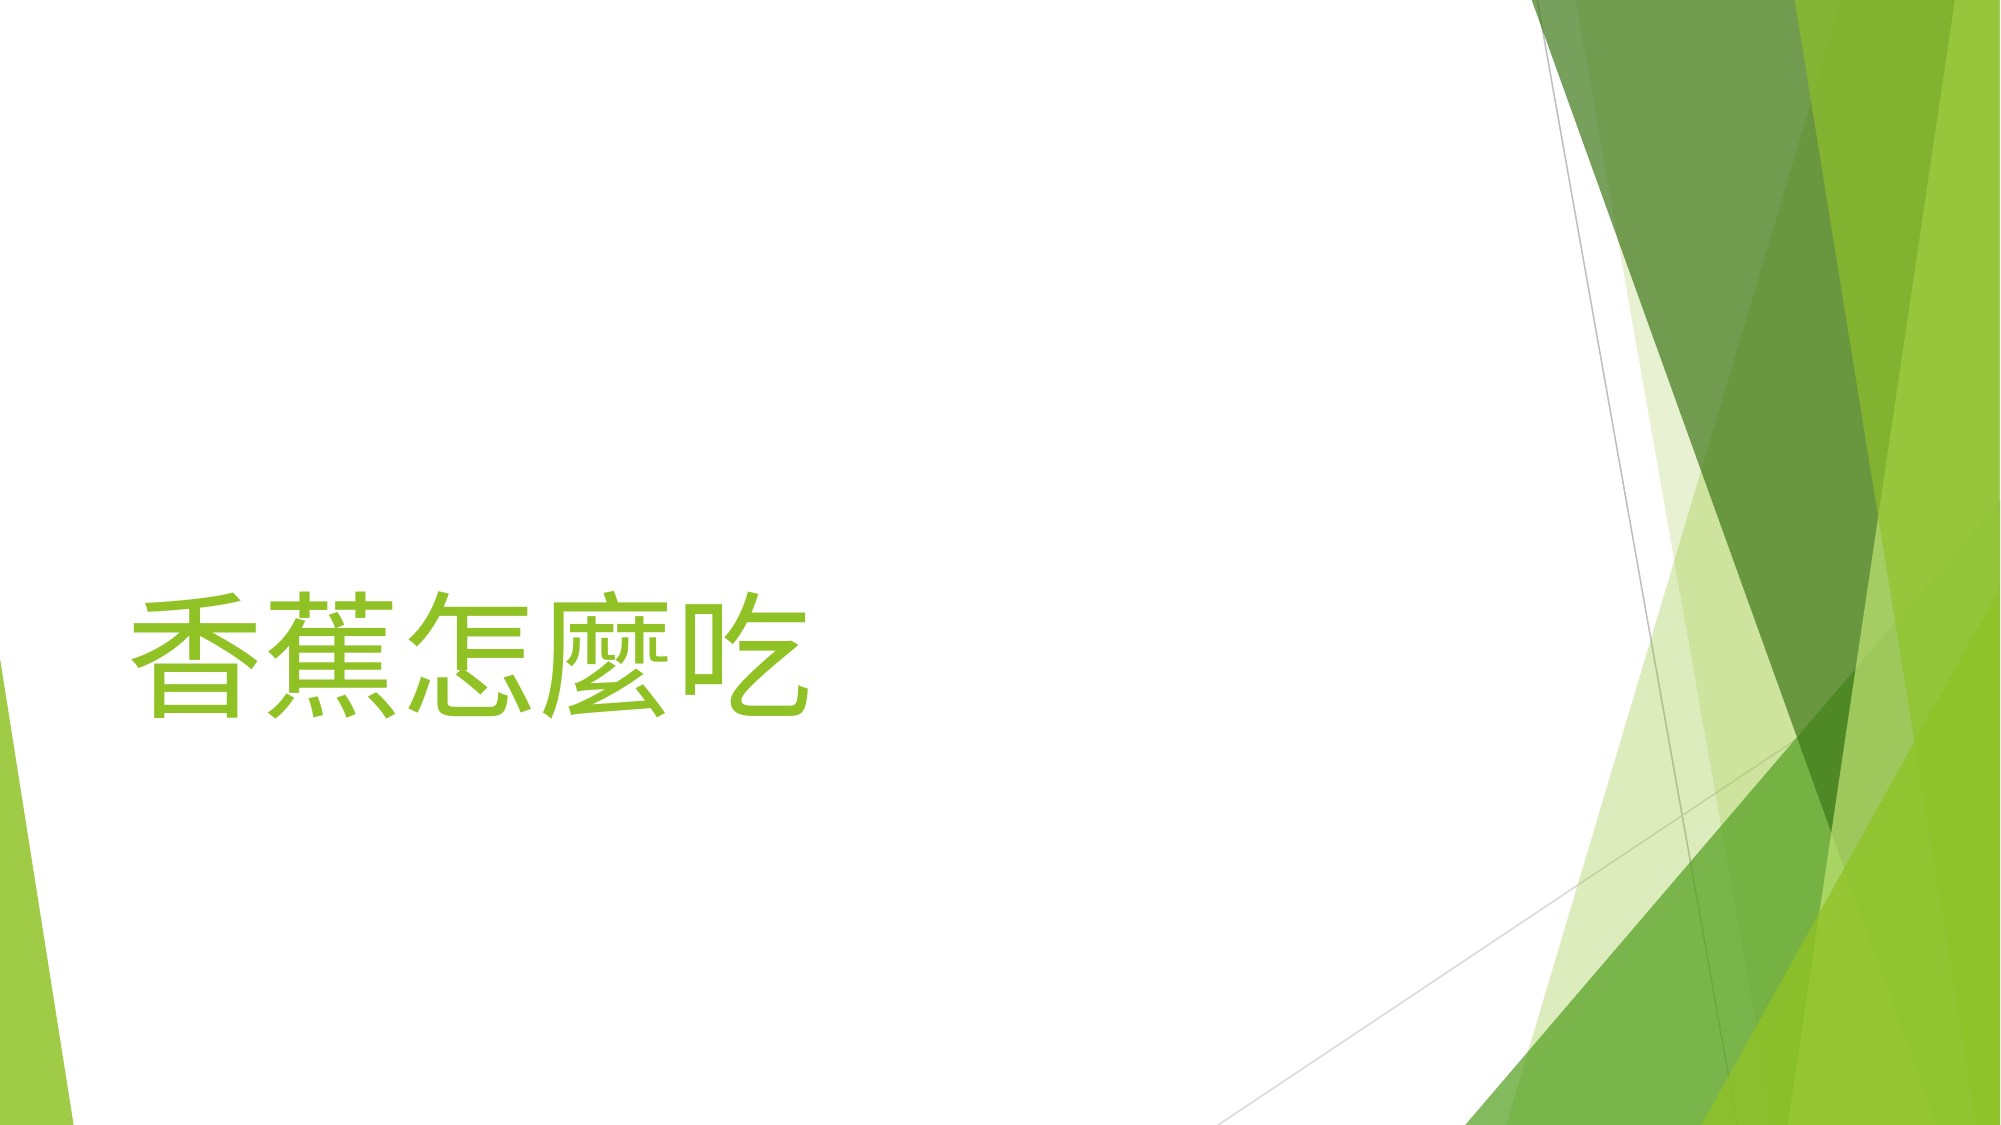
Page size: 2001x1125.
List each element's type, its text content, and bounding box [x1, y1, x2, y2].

title 香蕉怎麼吃 [111, 443, 1522, 743]
